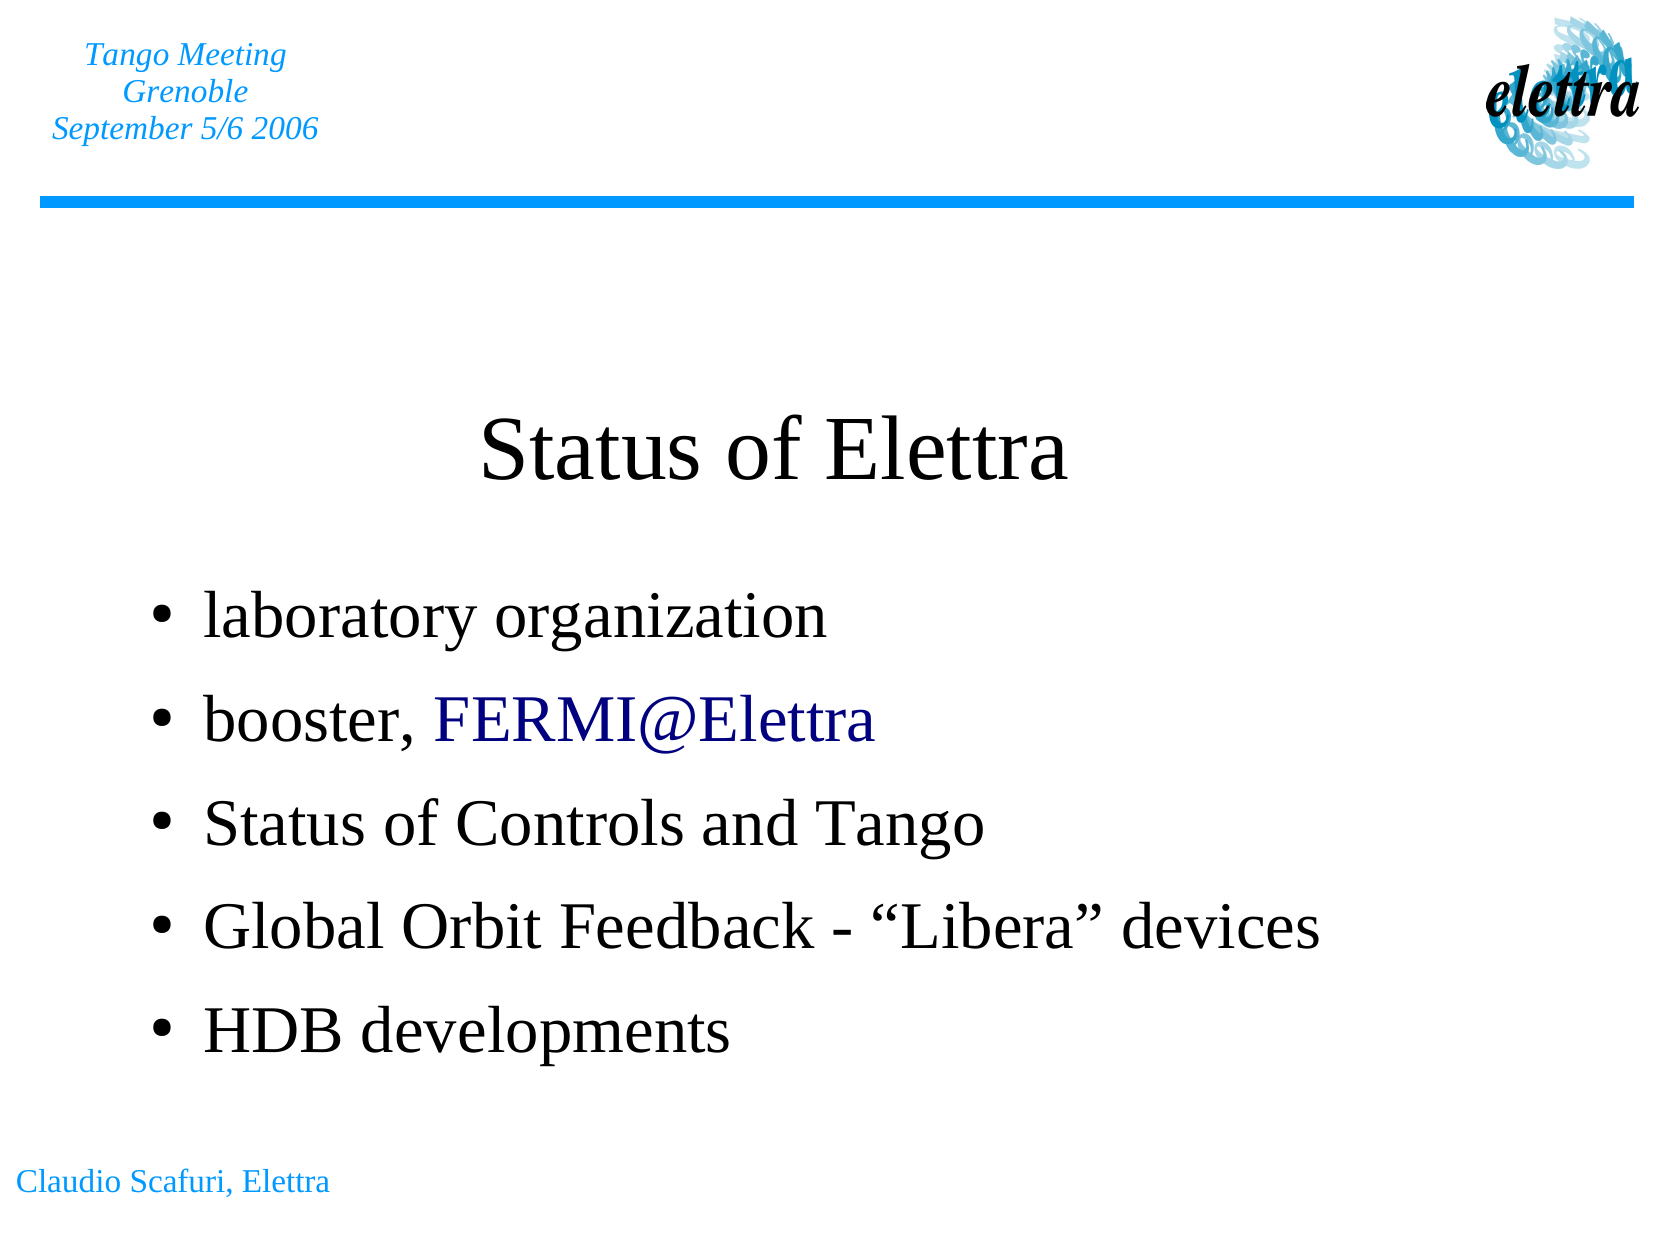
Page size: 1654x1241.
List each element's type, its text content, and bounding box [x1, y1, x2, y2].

list laboratory organization booster, FERMI@Elettra Status of Controls and Tango Global Orbit Feedback - “Libera” devices HDB developments [114, 578, 1527, 1105]
title Status of Elettra [79, 344, 1492, 552]
picture [1486, 16, 1639, 169]
